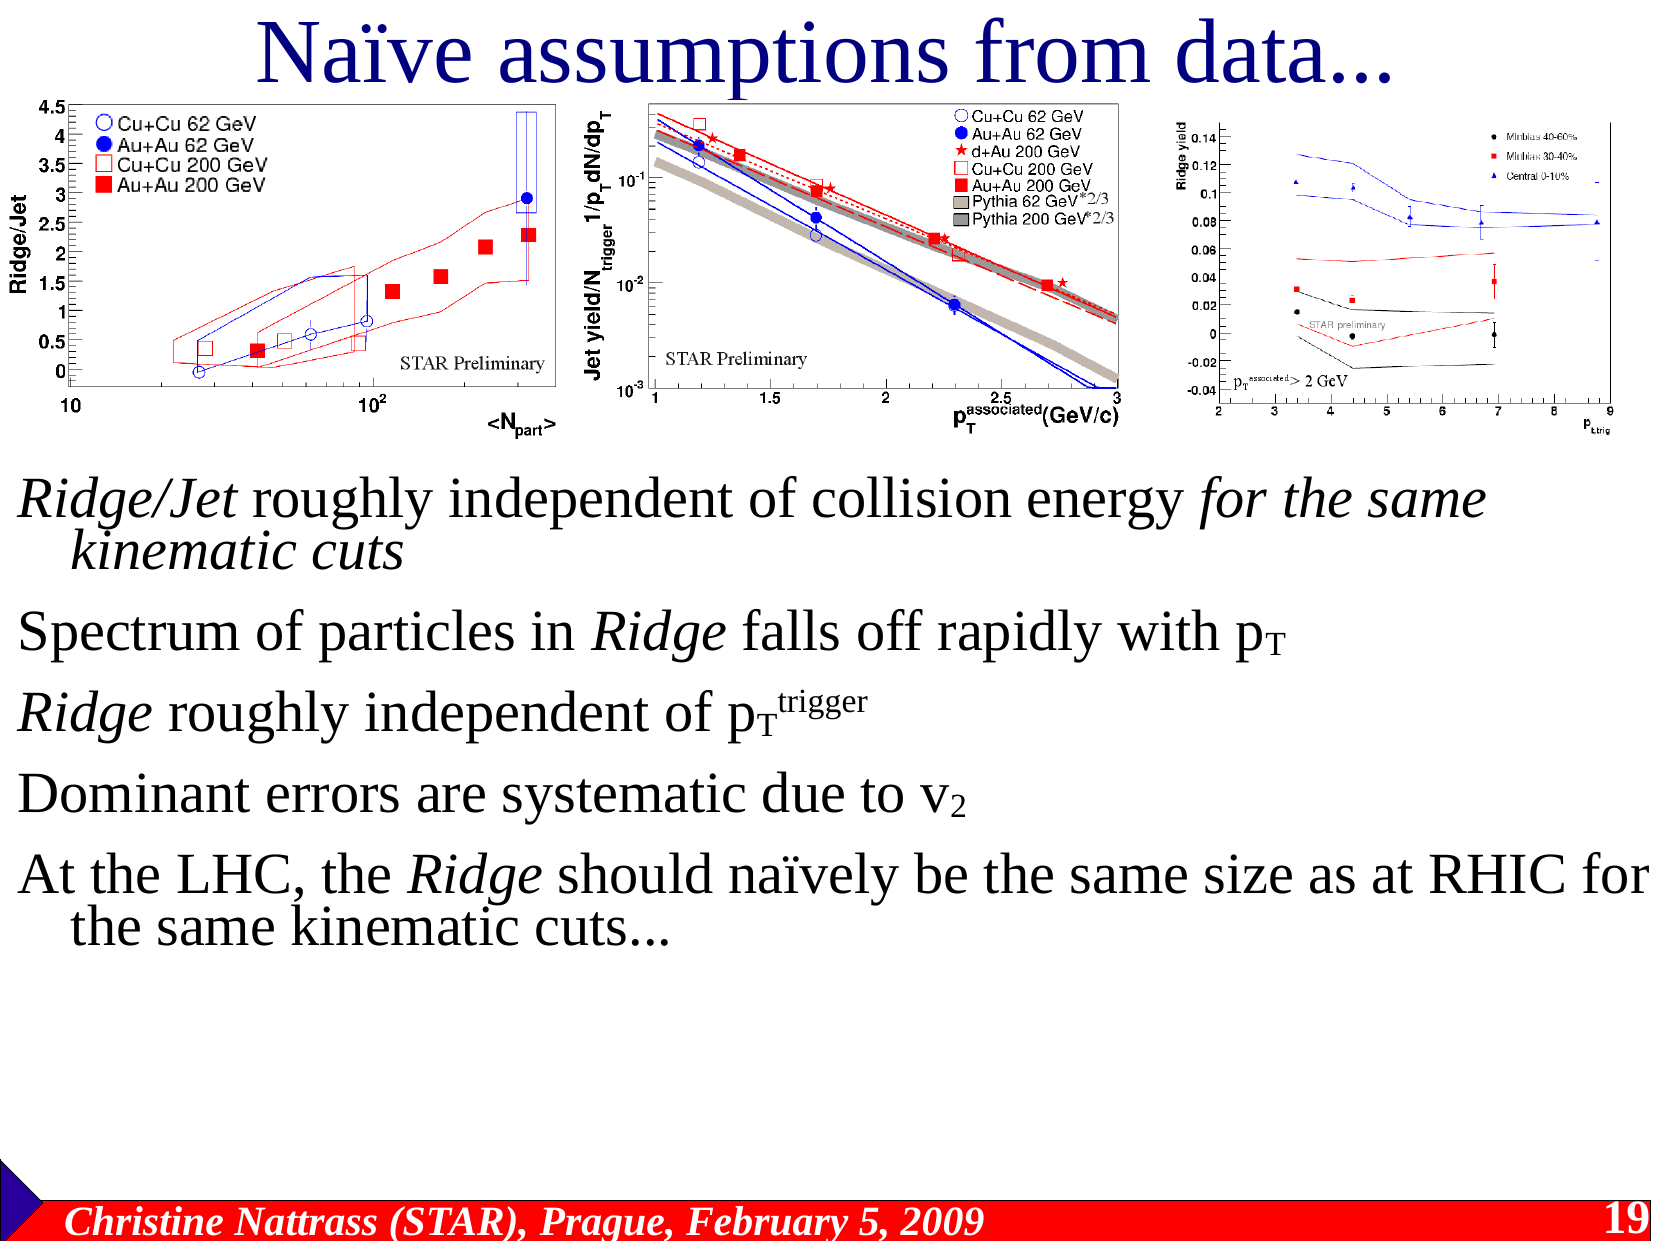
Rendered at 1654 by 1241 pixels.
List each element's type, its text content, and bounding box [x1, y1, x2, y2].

title Naïve assumptions from data... [82, 1, 1571, 103]
picture [1171, 93, 1630, 439]
picture [577, 100, 1131, 446]
text_box 19 [1552, 1183, 1654, 1241]
picture [2, 97, 557, 443]
list Ridge/Jet roughly independent of collision energy for the same kinematic cuts Spectrum of particles in Ridge falls off rapidly with pT Ridge roughly independent of pTtrigger Dominant errors are systematic due to v2 At the LHC, the Ridge should naïvely be the same size as at RHIC for the same kinematic cuts... [0, 476, 1654, 1015]
